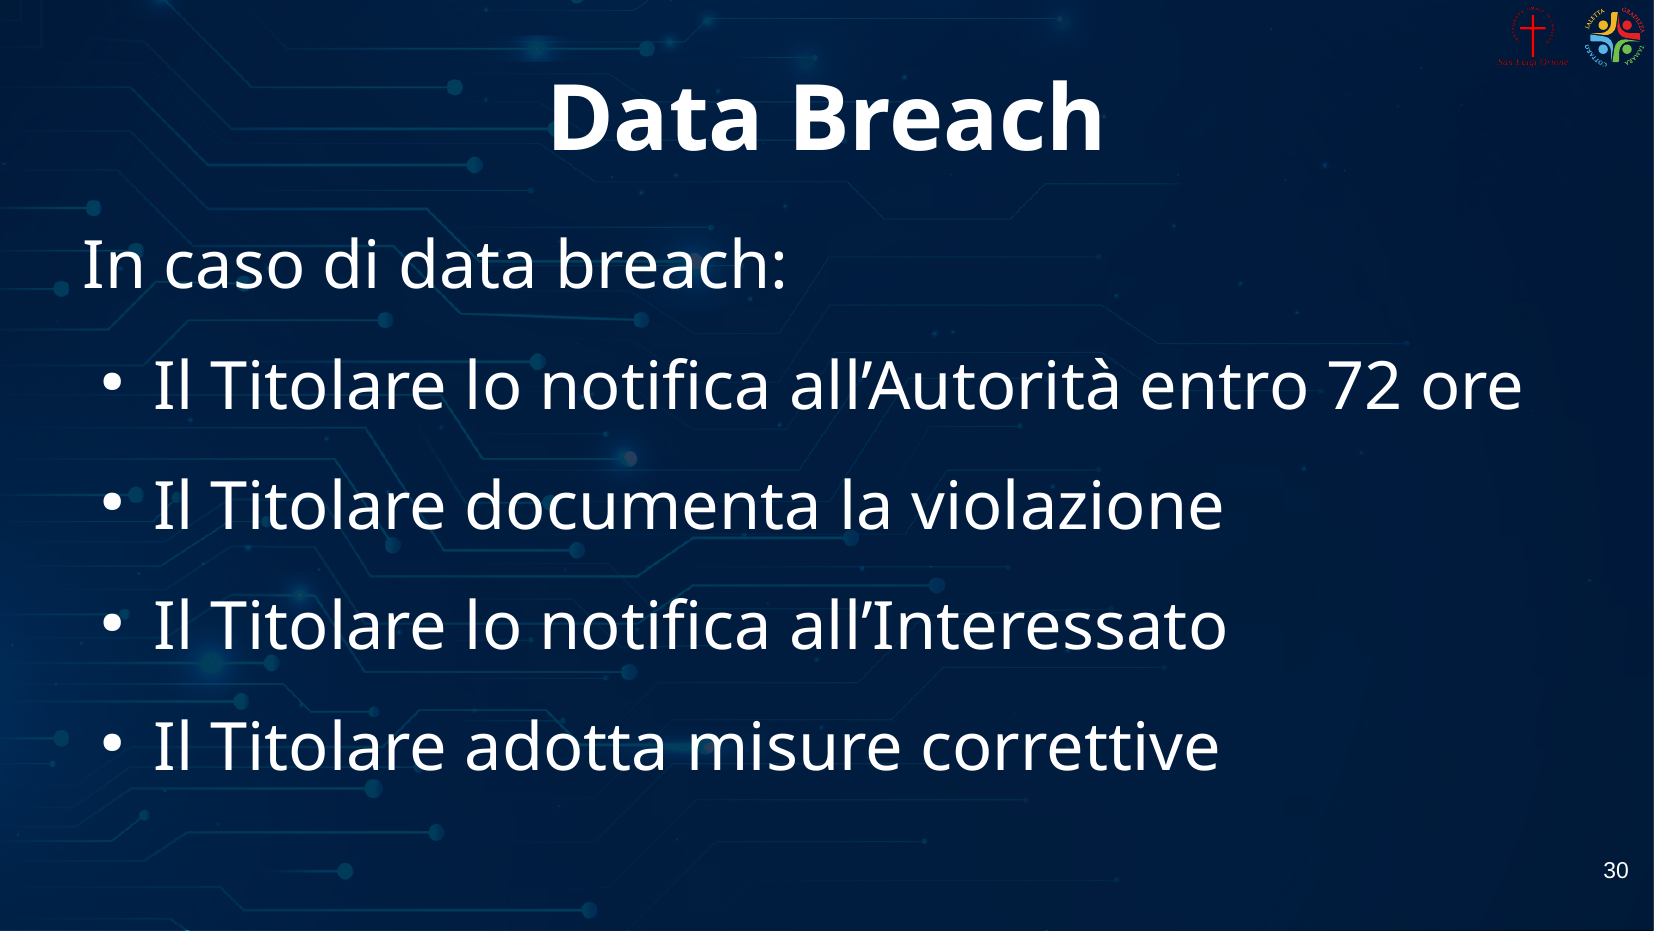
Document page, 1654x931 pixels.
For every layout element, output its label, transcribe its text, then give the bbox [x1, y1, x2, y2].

title Data Breach [82, 37, 1571, 193]
picture [1498, 7, 1568, 37]
list In caso di data breach: Il Titolare lo notifica all’Autorità entro 72 ore Il Titolare documenta la violazione Il Titolare lo notifica all’Interessato Il Titolare adotta misure correttive [82, 217, 1571, 809]
